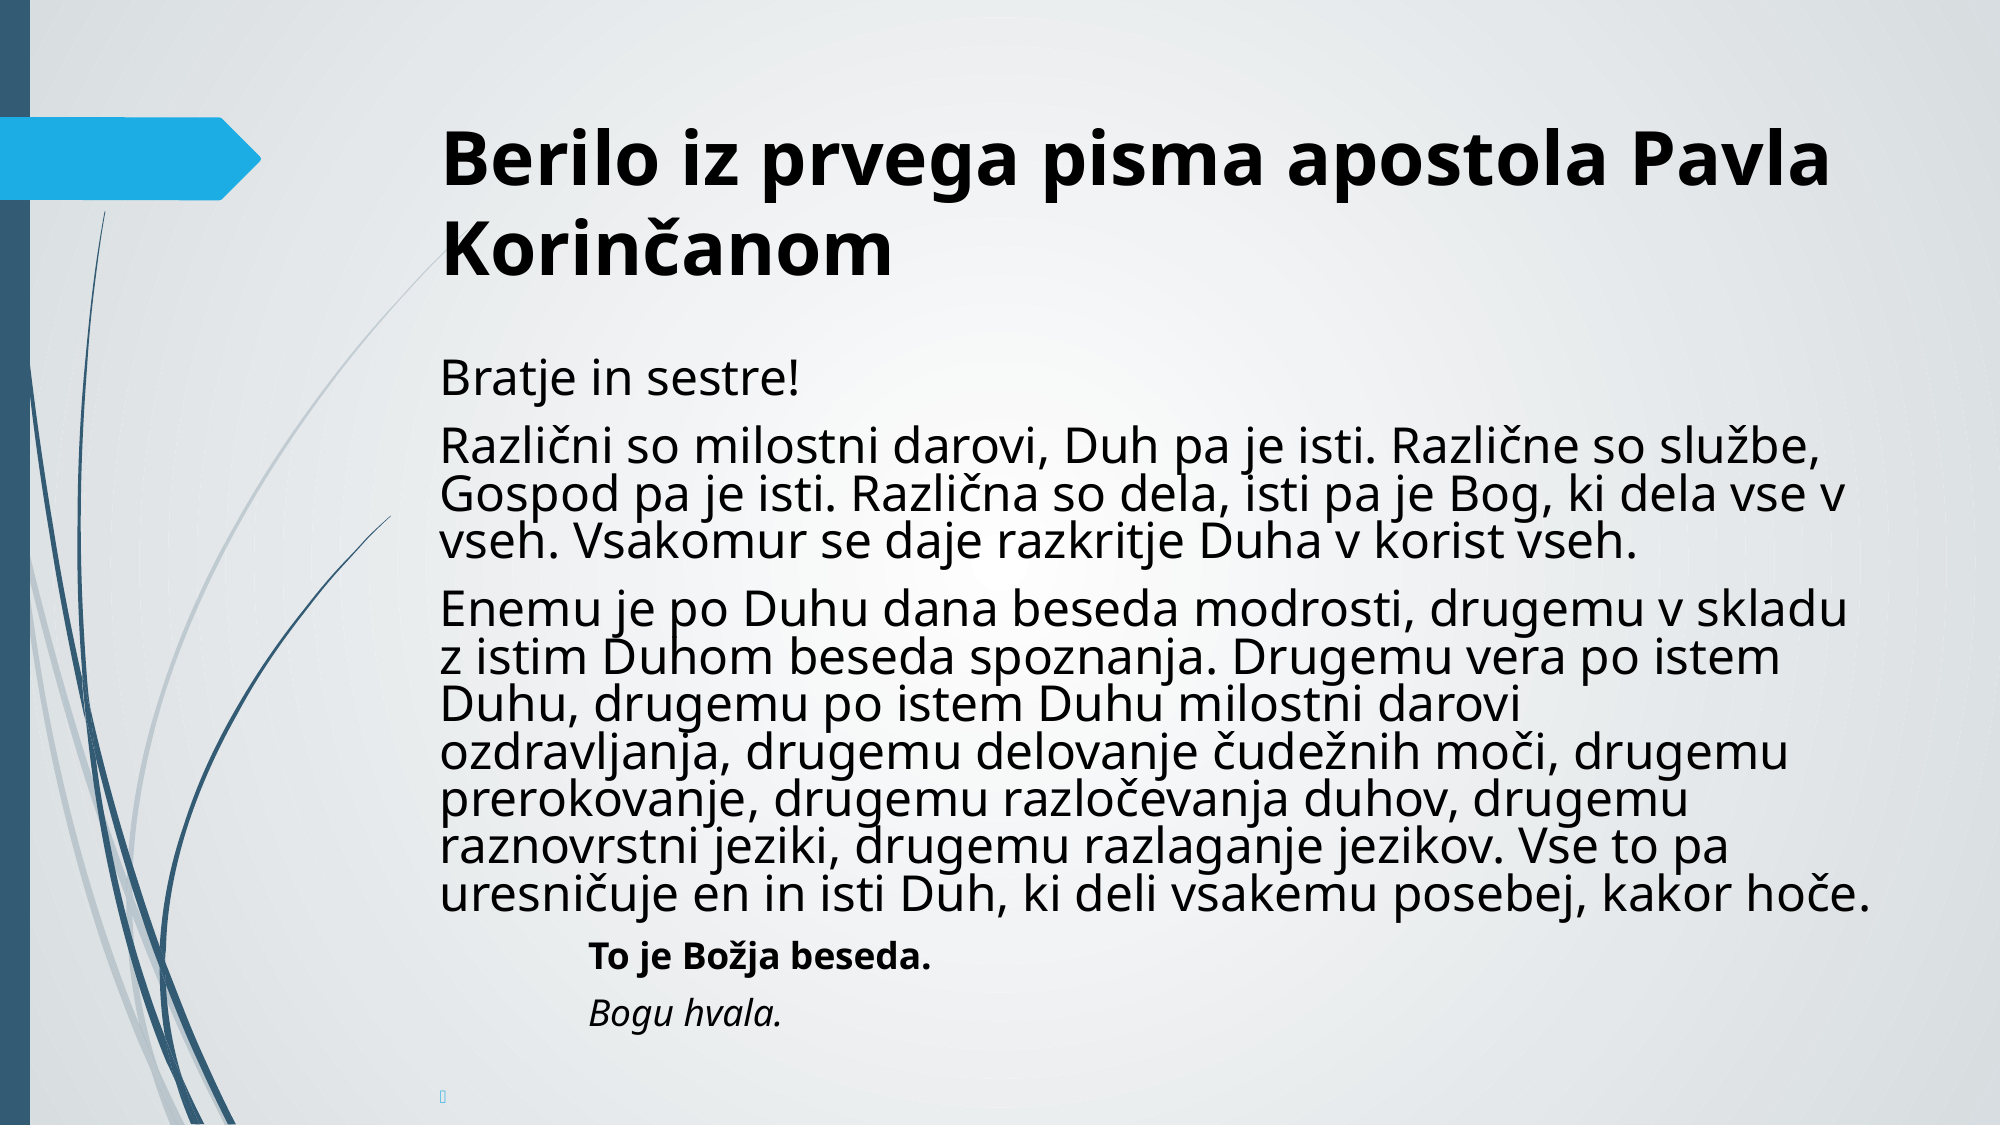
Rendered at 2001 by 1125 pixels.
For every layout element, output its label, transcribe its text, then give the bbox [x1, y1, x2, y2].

list Bratje in sestre! Različni so milostni darovi, Duh pa je isti. Različne so službe, Gospod pa je isti. Različna so dela, isti pa je Bog, ki dela vse v vseh. Vsakomur se daje razkritje Duha v korist vseh. Enemu je po Duhu dana beseda modrosti, drugemu v skladu z istim Duhom beseda spoznanja. Drugemu vera po istem Duhu, drugemu po istem Duhu milostni darovi ozdravljanja, drugemu delovanje čudežnih moči, drugemu prerokovanje, drugemu razločevanja duhov, drugemu raznovrstni jeziki, drugemu razlaganje jezikov. Vse to pa uresničuje en in isti Duh, ki deli vsakemu posebej, kakor hoče. To je Božja beseda. Bogu hvala. [424, 350, 1888, 1097]
title Berilo iz prvega pisma apostola Pavla Korinčanom [425, 102, 1888, 313]
